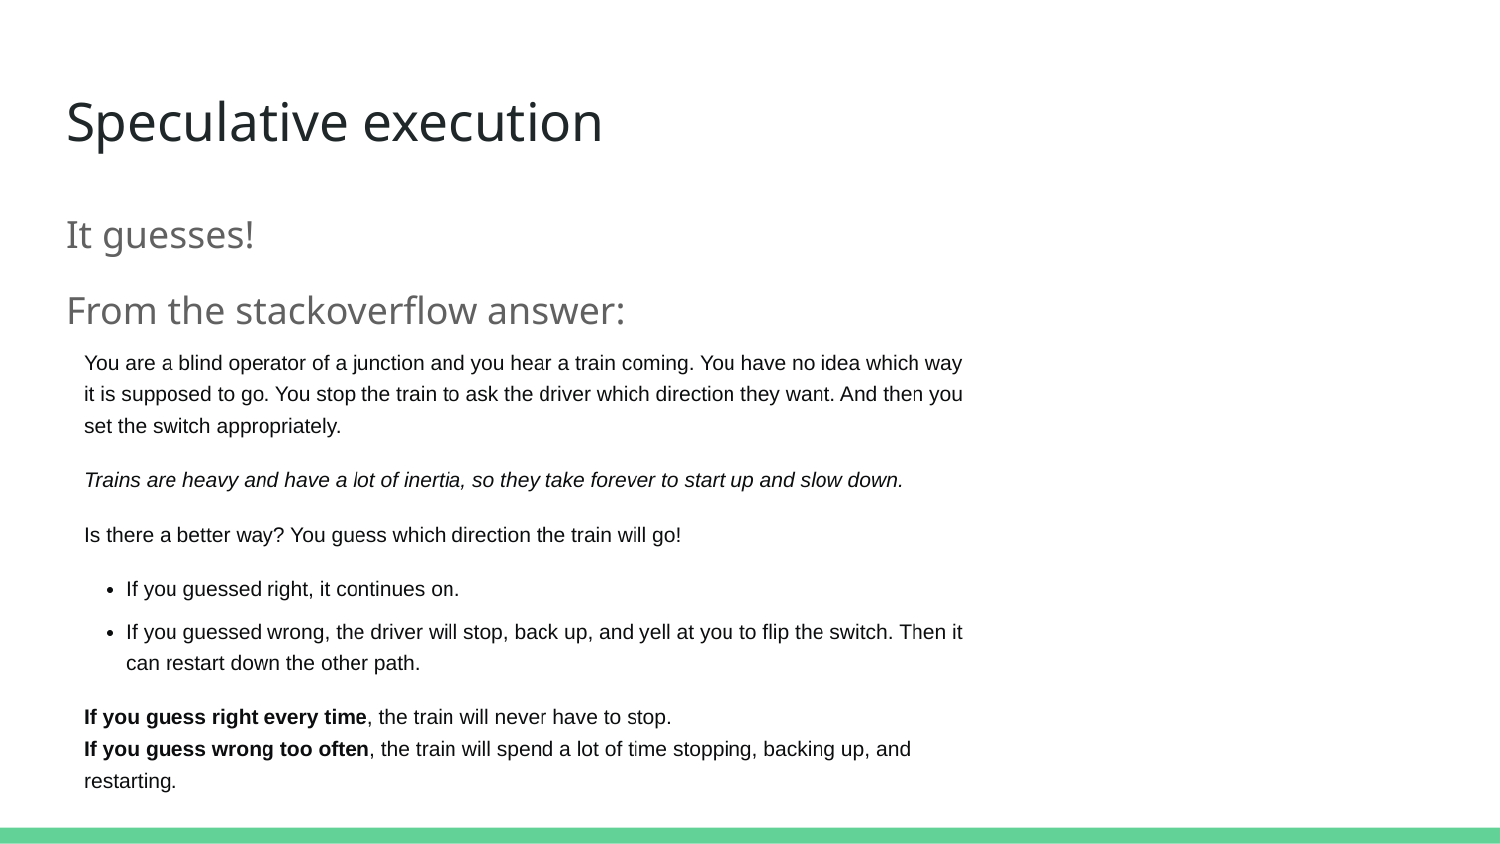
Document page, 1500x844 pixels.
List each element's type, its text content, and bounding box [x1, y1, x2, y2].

list It guesses! From the stackoverflow answer: [51, 189, 1449, 750]
picture [78, 334, 1007, 806]
title Speculative execution [51, 72, 1449, 167]
